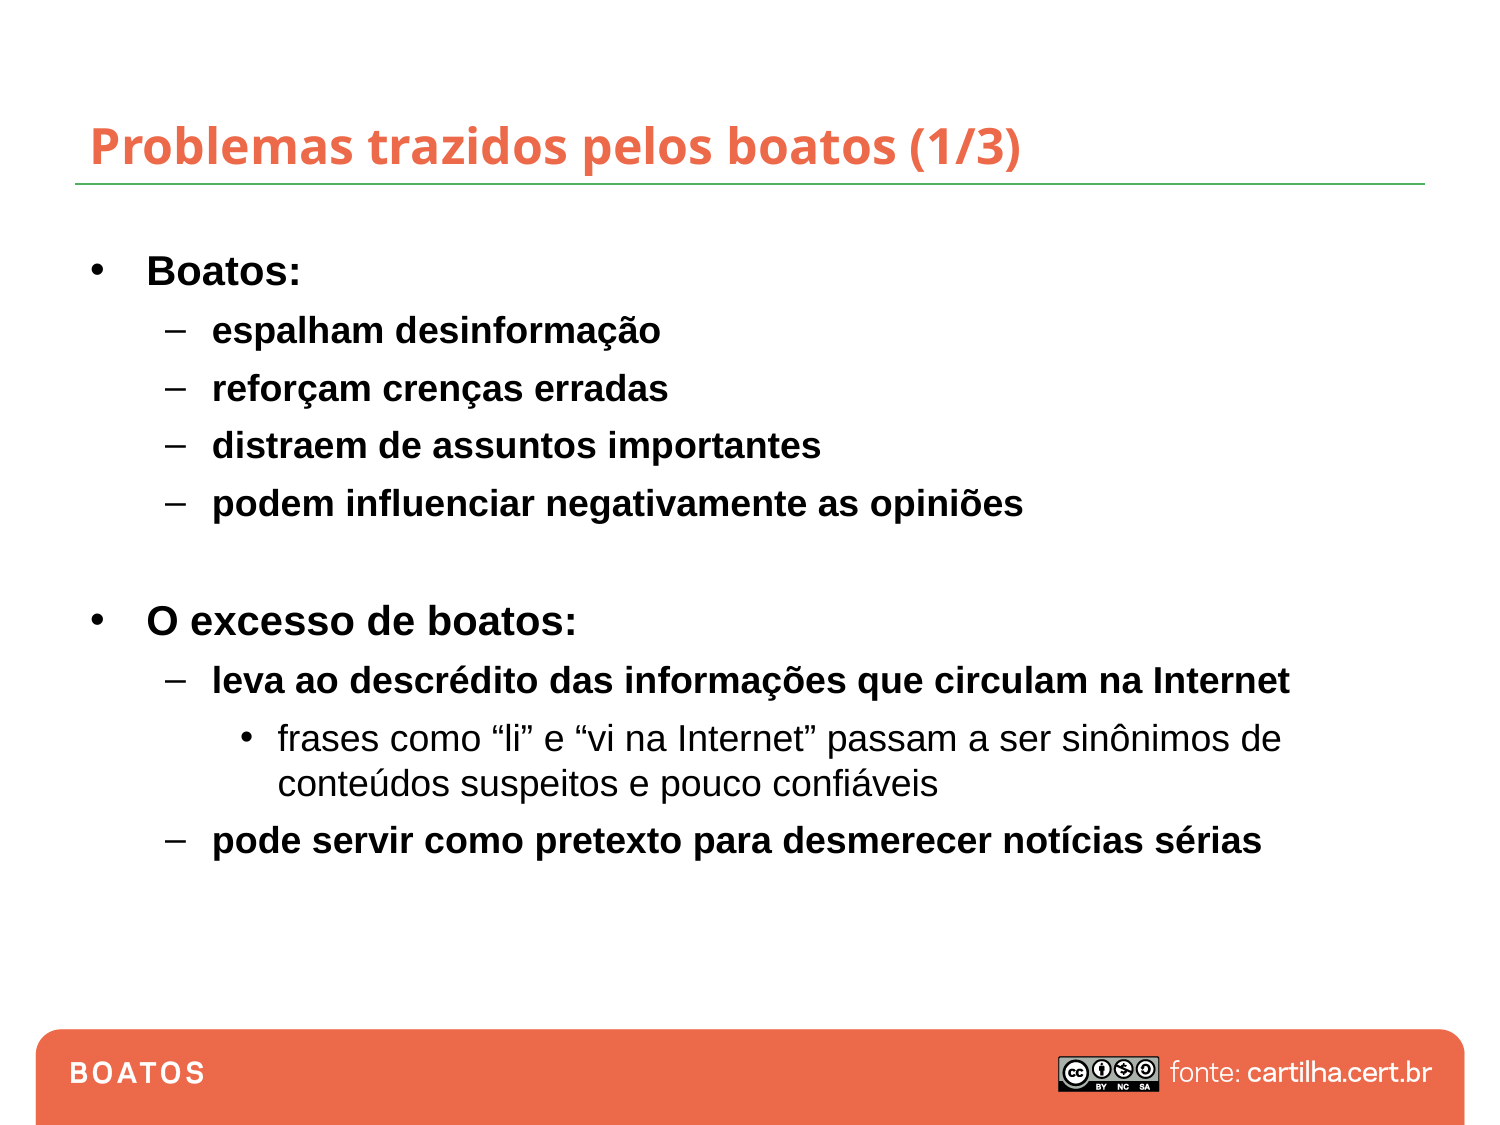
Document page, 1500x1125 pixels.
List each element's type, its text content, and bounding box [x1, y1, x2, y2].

title Problemas trazidos pelos boatos (1/3) [75, 54, 1425, 182]
list Boatos: espalham desinformação reforçam crenças erradas distraem de assuntos importantes podem influenciar negativamente as opiniões O excesso de boatos: leva ao descrédito das informações que circulam na Internet frases como “li” e “vi na Internet” passam a ser sinônimos de conteúdos suspeitos e pouco confiáveis pode servir como pretexto para desmerecer notícias sérias [75, 236, 1425, 979]
picture [0, 0, 1500, 1125]
